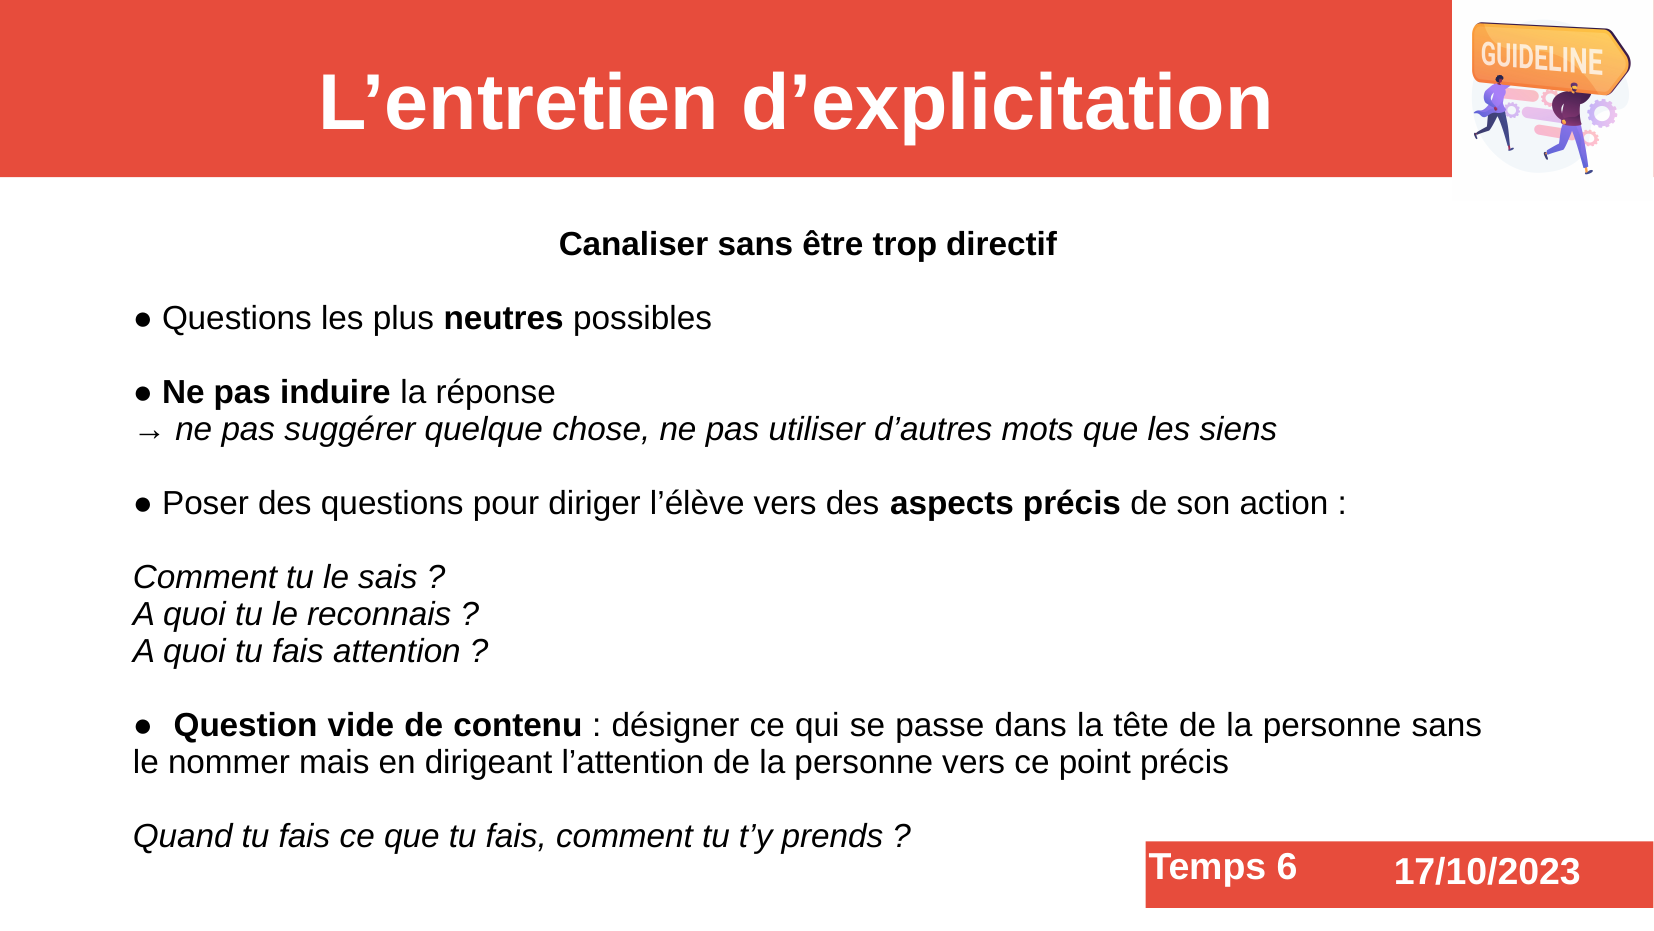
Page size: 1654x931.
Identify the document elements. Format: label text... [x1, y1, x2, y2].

text_box Temps 6 [1133, 863, 1335, 931]
picture [1452, 0, 1654, 201]
text_box Canaliser sans être trop directif ● Questions les plus neutres possibles ● Ne pas induire la réponse → ne pas suggérer quelque chose, ne pas utiliser d’autres mots que les siens ● Poser des questions pour diriger l’élève vers des aspects précis de son action : Comment tu le sais ? A quoi tu le reconnais ? A quoi tu fais attention ? ● Question vide de contenu : désigner ce qui se passe dans la tête de la personne sans le nommer mais en dirigeant l’attention de la personne vers ce point précis Quand tu fais ce que tu fais, comment tu t’y prends ? [118, 217, 1499, 863]
title L’entretien d’explicitation [318, 35, 1312, 147]
